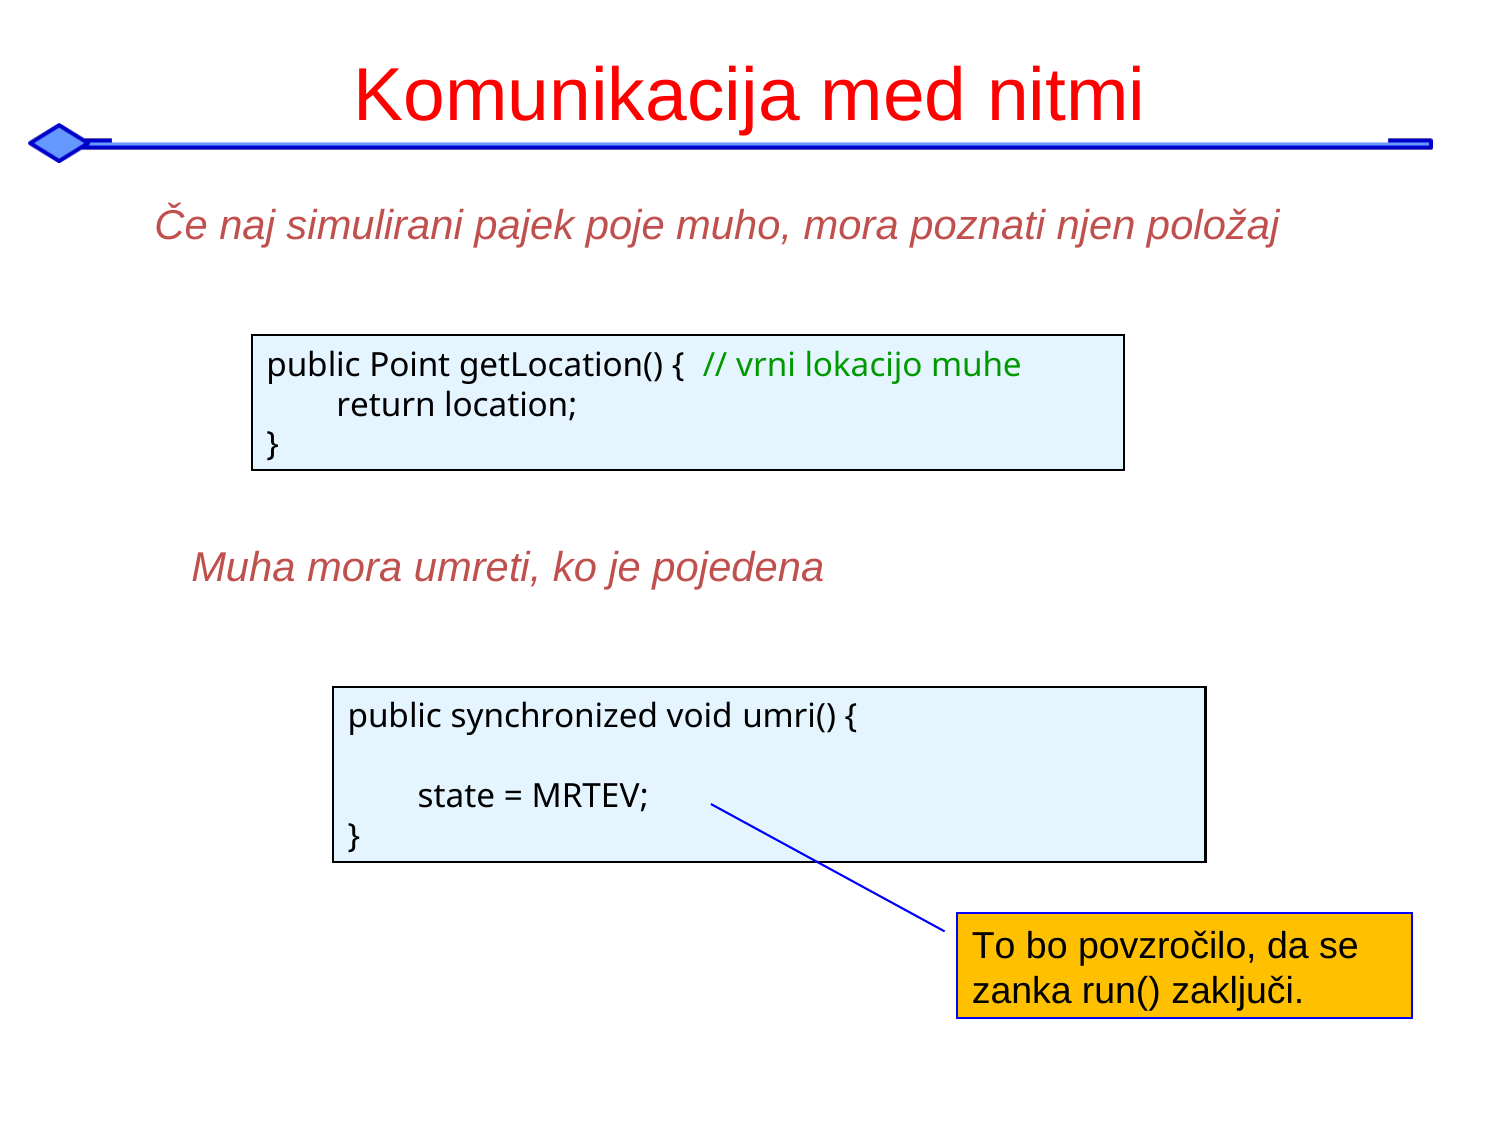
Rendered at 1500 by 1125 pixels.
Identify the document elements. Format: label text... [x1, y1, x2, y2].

text_box To bo povzročilo, da se zanka run() zaključi. [957, 913, 1412, 1018]
text_box Če naj simulirani pajek poje muho, mora poznati njen položaj [139, 190, 1358, 256]
text_box public Point getLocation() { // vrni lokacijo muhe return location; } [251, 335, 1125, 471]
text_box public synchronized void umri() { state = MRTEV; } [333, 686, 1206, 862]
text_box Muha mora umreti, ko je pojedena [176, 531, 840, 598]
picture [28, 123, 1433, 163]
title Komunikacija med nitmi [111, 37, 1389, 143]
